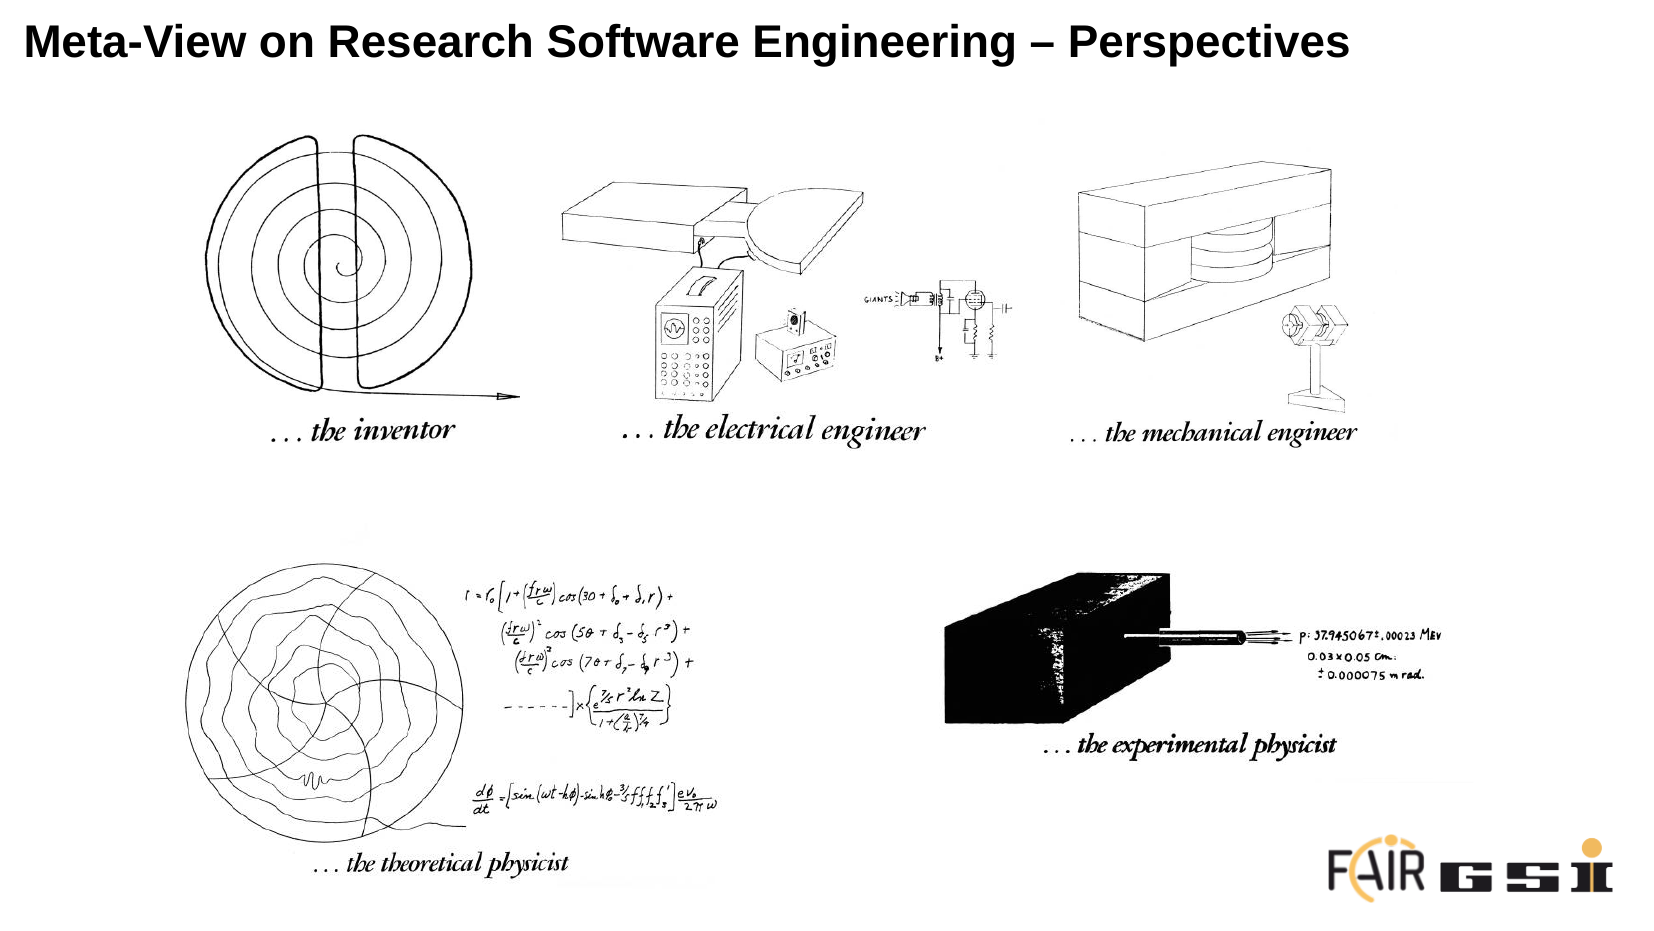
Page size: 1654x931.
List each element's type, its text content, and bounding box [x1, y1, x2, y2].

picture [918, 549, 1474, 783]
picture [1439, 836, 1615, 895]
title Meta-View on Research Software Engineering – Perspectives [23, 5, 1638, 77]
picture [156, 87, 1398, 464]
picture [145, 523, 744, 889]
picture [1328, 833, 1425, 904]
